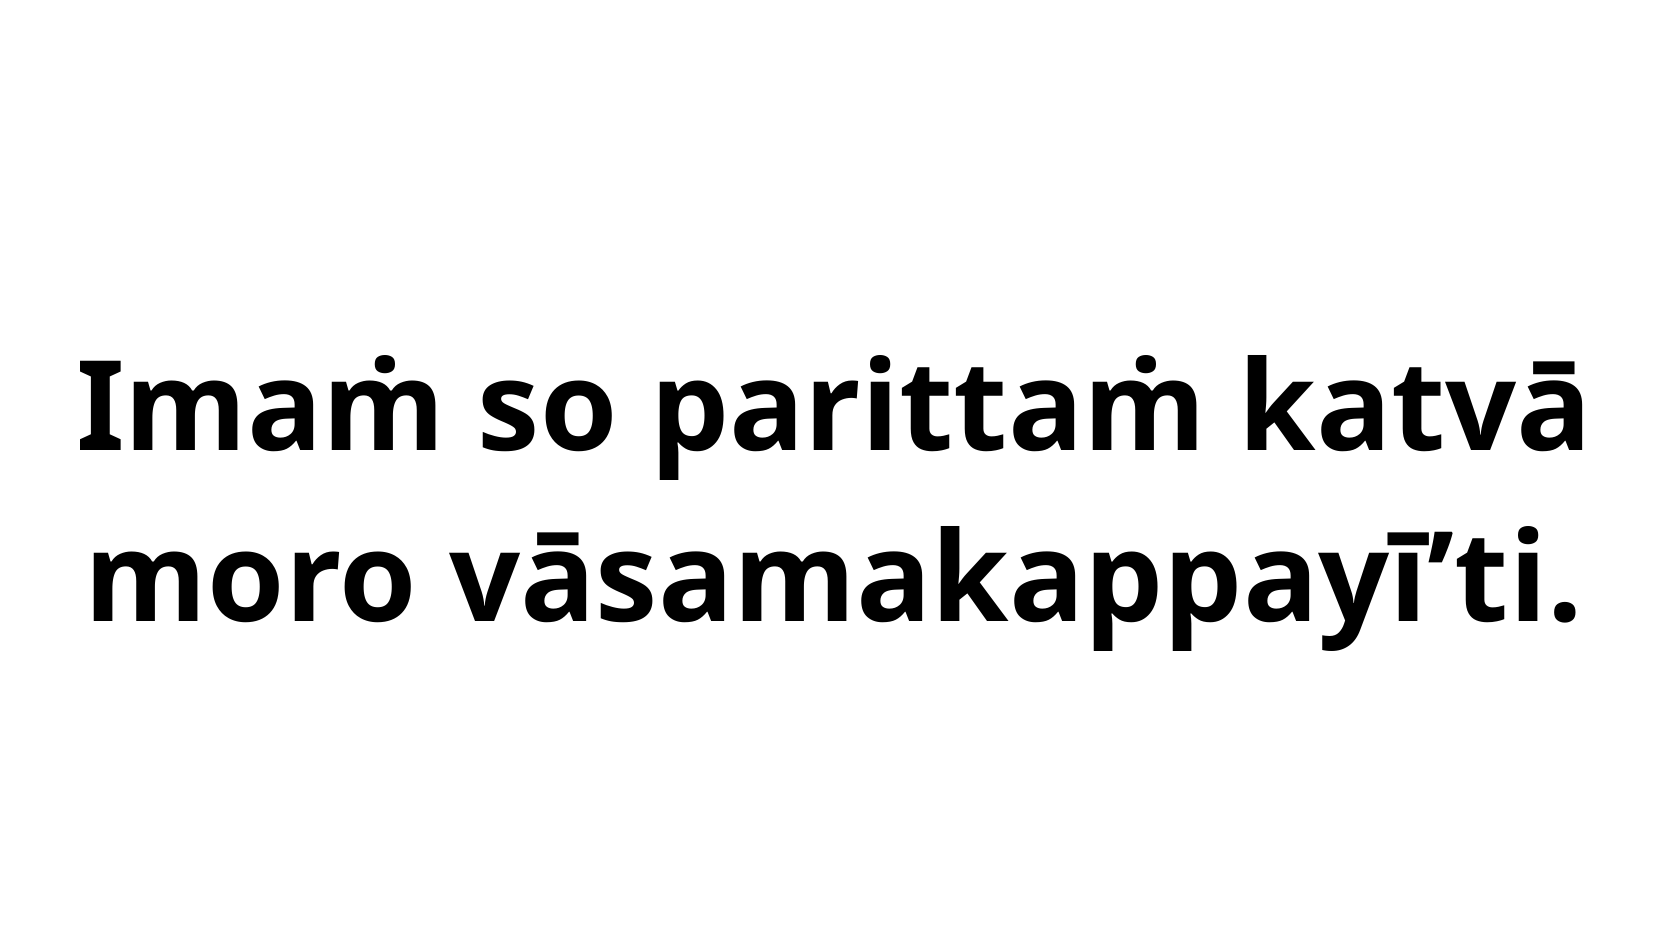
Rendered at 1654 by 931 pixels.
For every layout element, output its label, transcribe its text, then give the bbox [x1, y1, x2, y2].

subtitle Imaṁ so parittaṁ katvā moro vāsamakappayī’ti. [51, 157, 1618, 818]
